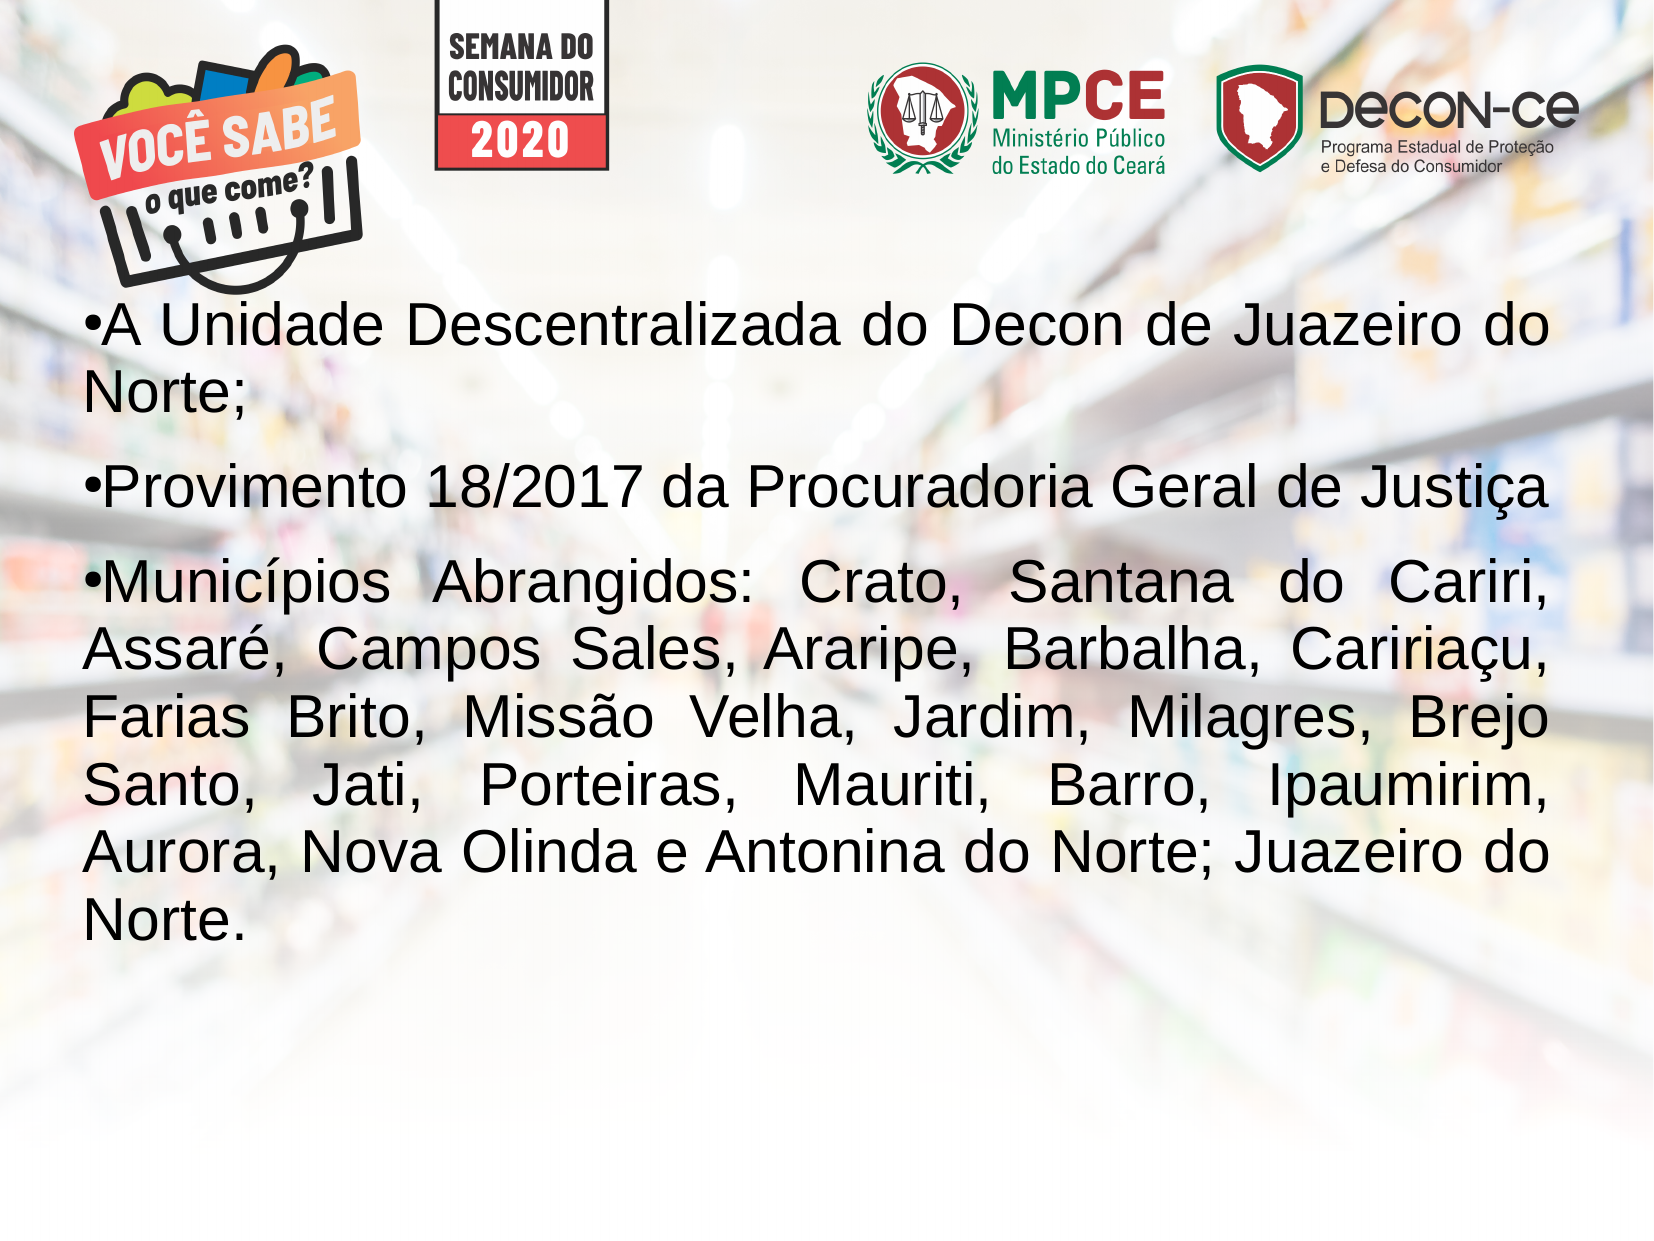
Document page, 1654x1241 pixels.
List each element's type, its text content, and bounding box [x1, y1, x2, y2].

list A Unidade Descentralizada do Decon de Juazeiro do Norte; Provimento 18/2017 da Procuradoria Geral de Justiça Municípios Abrangidos: Crato, Santana do Cariri, Assaré, Campos Sales, Araripe, Barbalha, Caririaçu, Farias Brito, Missão Velha, Jardim, Milagres, Brejo Santo, Jati, Porteiras, Mauriti, Barro, Ipaumirim, Aurora, Nova Olinda e Antonina do Norte; Juazeiro do Norte. [82, 290, 1571, 1010]
